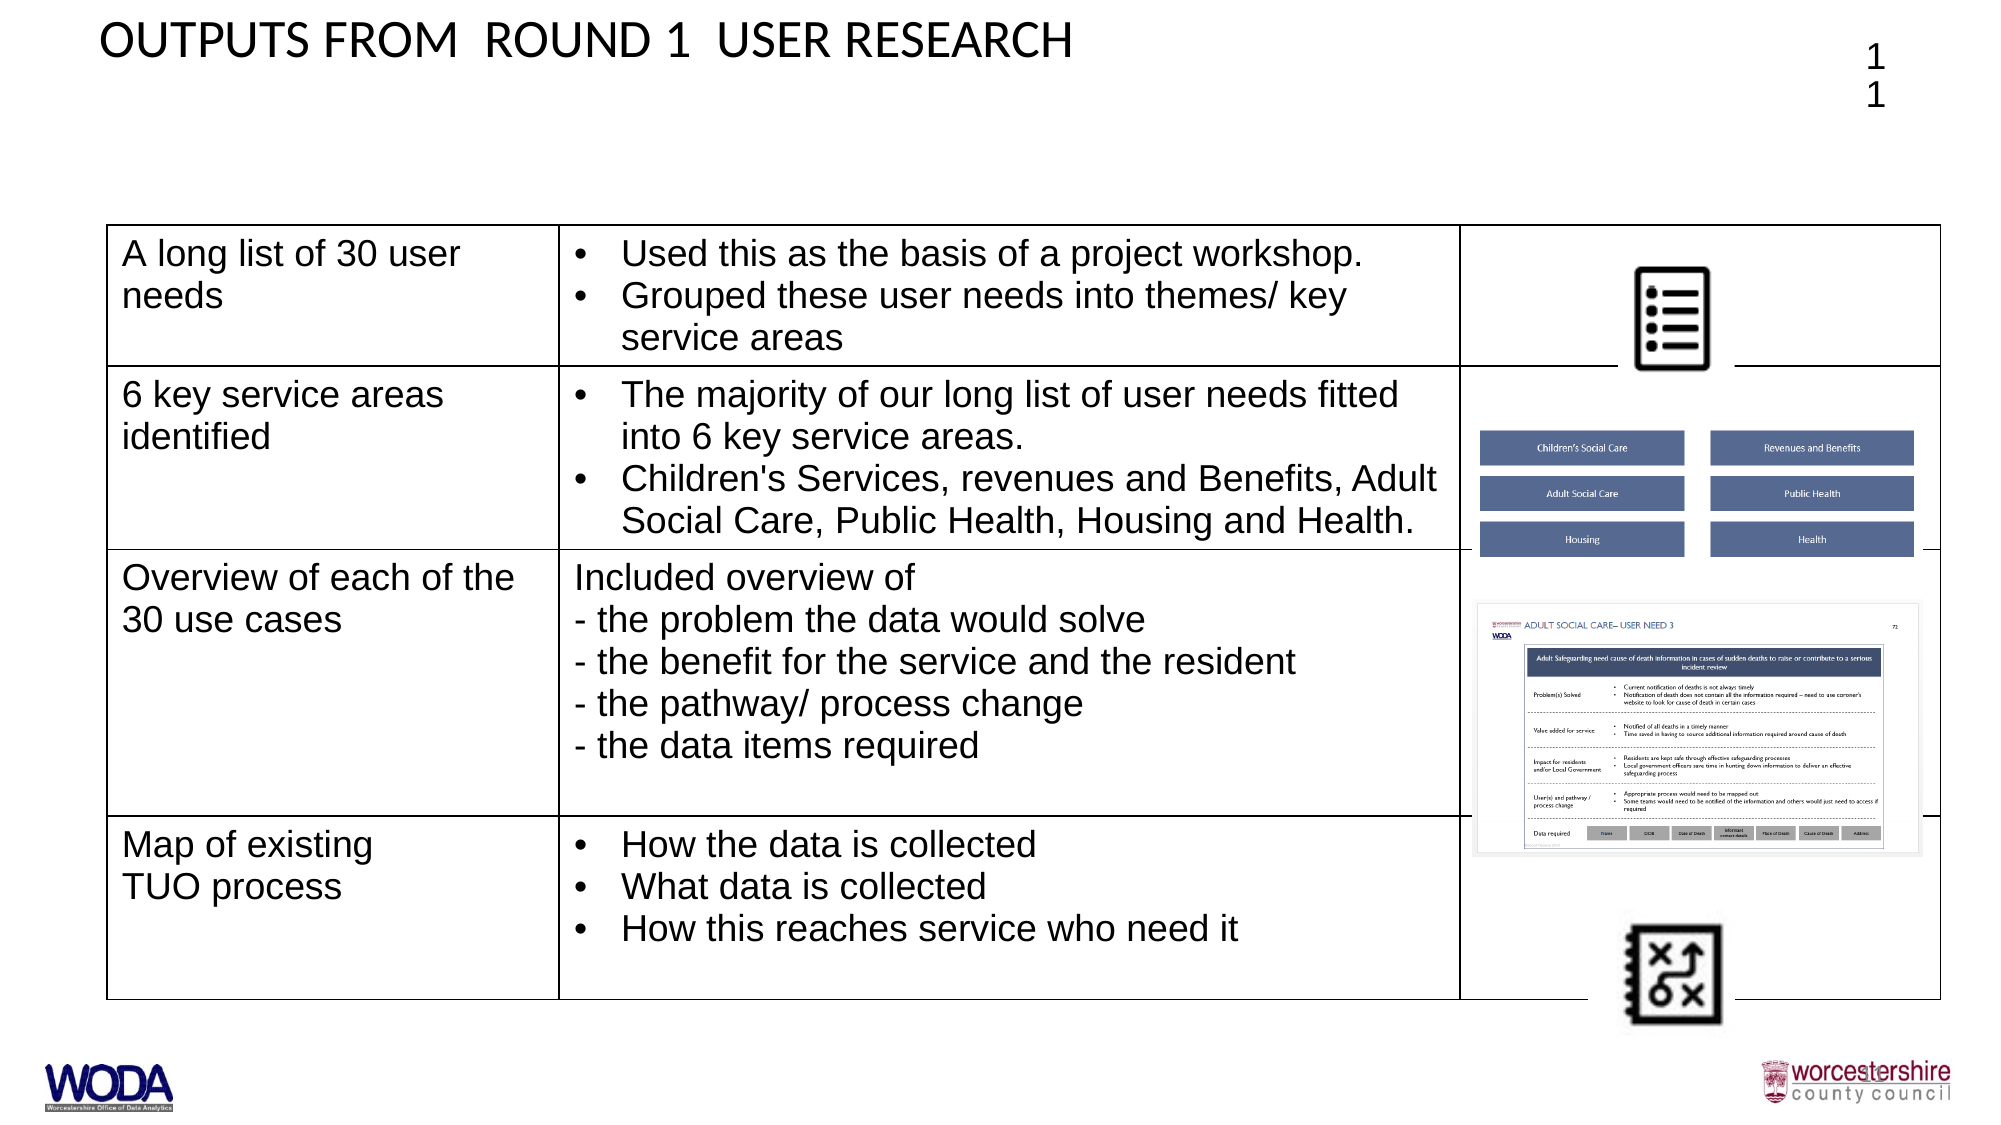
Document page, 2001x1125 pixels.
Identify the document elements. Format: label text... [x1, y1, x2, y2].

table_cell 6 key service areas identified [108, 367, 558, 549]
table_cell How the data is collected What data is collected How this reaches service who need it [560, 817, 1459, 999]
title OUTPUTS FROM ROUND 1 USER RESEARCH [99, 3, 1900, 191]
picture [1472, 599, 1923, 857]
slide_number <number> [1433, 1042, 1900, 1103]
picture [45, 1064, 173, 1112]
table_header [1461, 226, 1940, 365]
picture [1588, 899, 1735, 1038]
table_cell [1461, 367, 1940, 549]
table_header Used this as the basis of a project workshop. Grouped these user needs into themes/ key service areas [560, 226, 1459, 365]
table_cell The majority of our long list of user needs fitted into 6 key service areas. Children's Services, revenues and Benefits, Adult Social Care, Public Health, Housing and Health. [560, 367, 1459, 549]
table_cell Map of existing TUO process [108, 817, 558, 999]
table_header A long list of 30 user needs [108, 226, 558, 365]
list [1735, 1000, 1900, 1005]
picture [1472, 416, 1923, 568]
table_cell [1461, 817, 1940, 999]
picture [1618, 253, 1735, 378]
table_cell [1461, 550, 1940, 815]
table_cell Overview of each of the 30 use cases [108, 550, 558, 815]
list [99, 262, 1588, 1005]
table_cell Included overview of - the problem the data would solve - the benefit for the service and the resident - the pathway/ process change - the data items required [560, 550, 1459, 815]
picture [1749, 1049, 1971, 1114]
